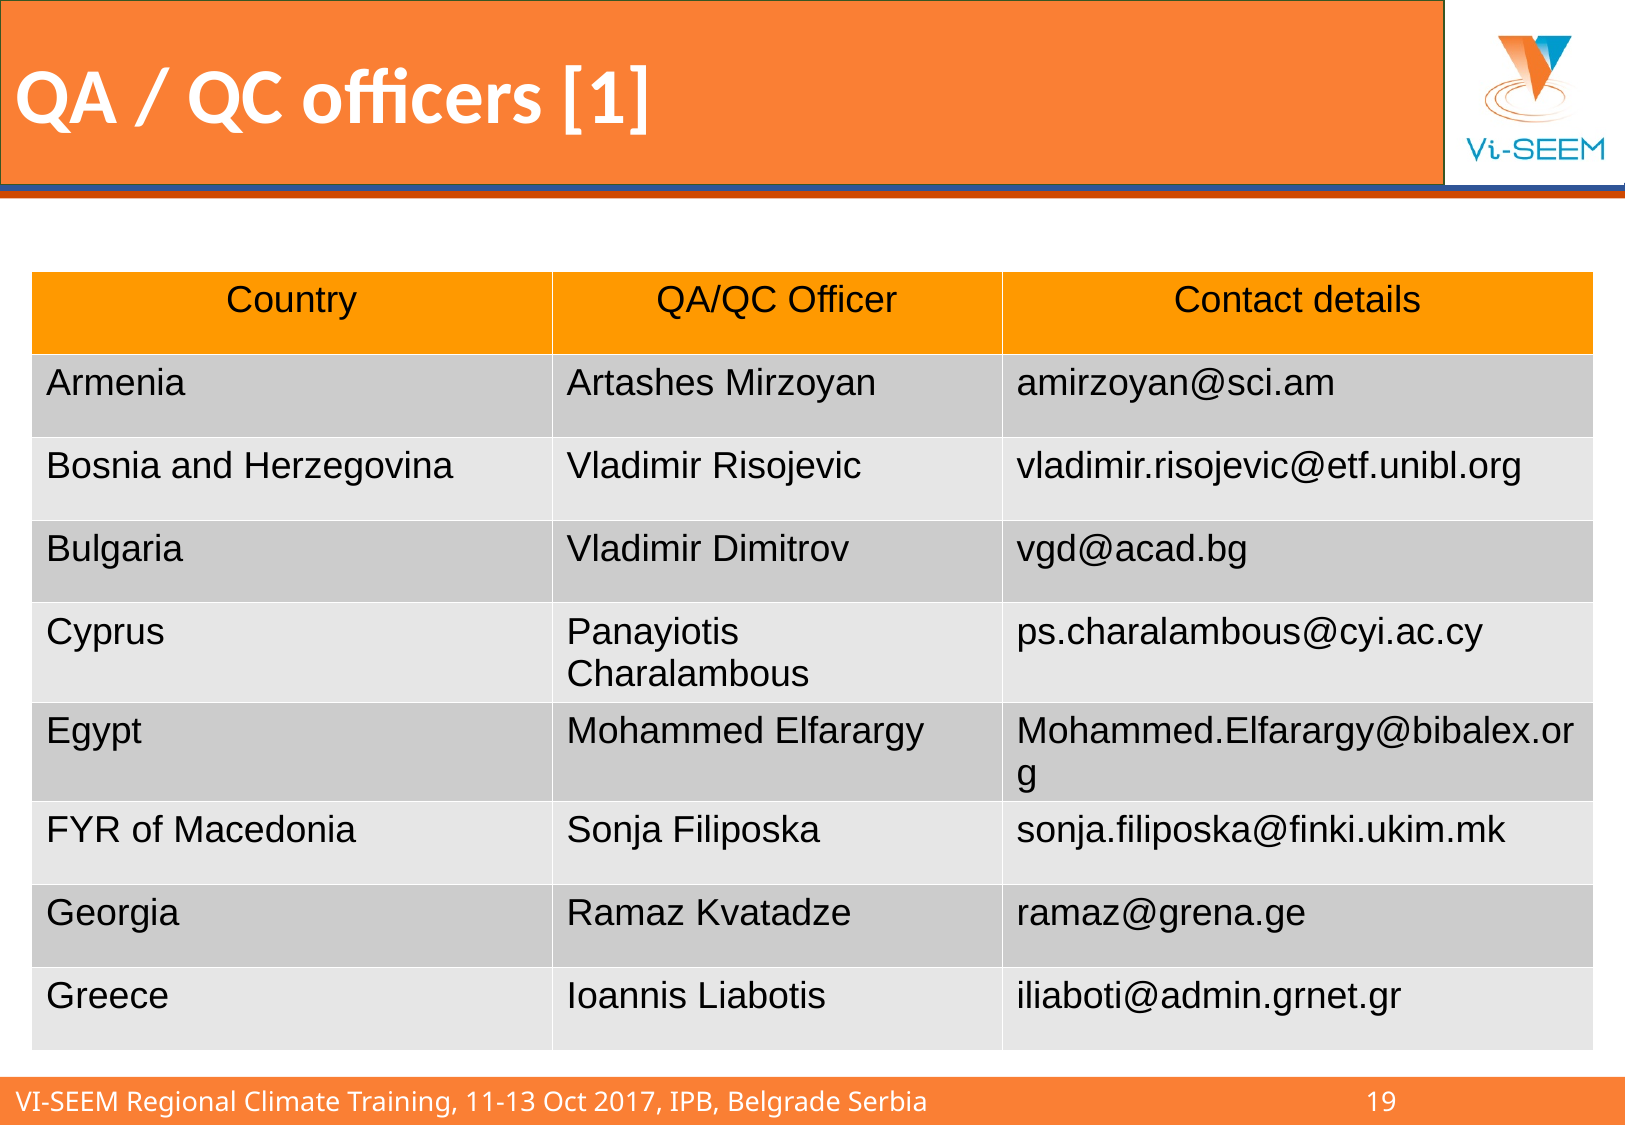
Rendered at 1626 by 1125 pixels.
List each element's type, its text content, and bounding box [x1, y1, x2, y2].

table_cell Greece [32, 968, 552, 1050]
table_cell amirzoyan@sci.am [1003, 355, 1593, 437]
table_cell Bulgaria [32, 521, 552, 602]
table_cell vgd@acad.bg [1003, 521, 1593, 602]
table_cell Georgia [32, 885, 552, 967]
table_cell Cyprus [32, 603, 552, 702]
table_cell ramaz@grena.ge [1003, 885, 1593, 967]
table_cell Artashes Mirzoyan [553, 355, 1002, 437]
footer VI-SEEM Regional Climate Training, 11-13 Oct 2017, IPB, Belgrade Serbia <number> [0, 1076, 1625, 1125]
table_cell Mohammed.Elfarargy@bibalex.org [1003, 703, 1593, 801]
table_cell Mohammed Elfarargy [553, 703, 1002, 801]
table_cell Panayiotis Charalambous [553, 603, 1002, 702]
table_cell Ramaz Kvatadze [553, 885, 1002, 967]
title QA / QC officers [1] [0, 0, 1445, 185]
table_cell vladimir.risojevic@etf.unibl.org [1003, 438, 1593, 520]
table_header Contact details [1003, 272, 1593, 354]
table_cell Bosnia and Herzegovina [32, 438, 552, 520]
table_cell ps.charalambous@cyi.ac.cy [1003, 603, 1593, 702]
table_header Country [32, 272, 552, 354]
picture [1445, 0, 1624, 185]
table_cell Vladimir Dimitrov [553, 521, 1002, 602]
table_cell iliaboti@admin.grnet.gr [1003, 968, 1593, 1050]
table_cell FYR of Macedonia [32, 802, 552, 884]
table_cell Vladimir Risojevic [553, 438, 1002, 520]
table_header QA/QC Officer [553, 272, 1002, 354]
table_cell Sonja Filiposka [553, 802, 1002, 884]
table_cell Ioannis Liabotis [553, 968, 1002, 1050]
table_cell Armenia [32, 355, 552, 437]
table_cell sonja.filiposka@finki.ukim.mk [1003, 802, 1593, 884]
table_cell Egypt [32, 703, 552, 801]
